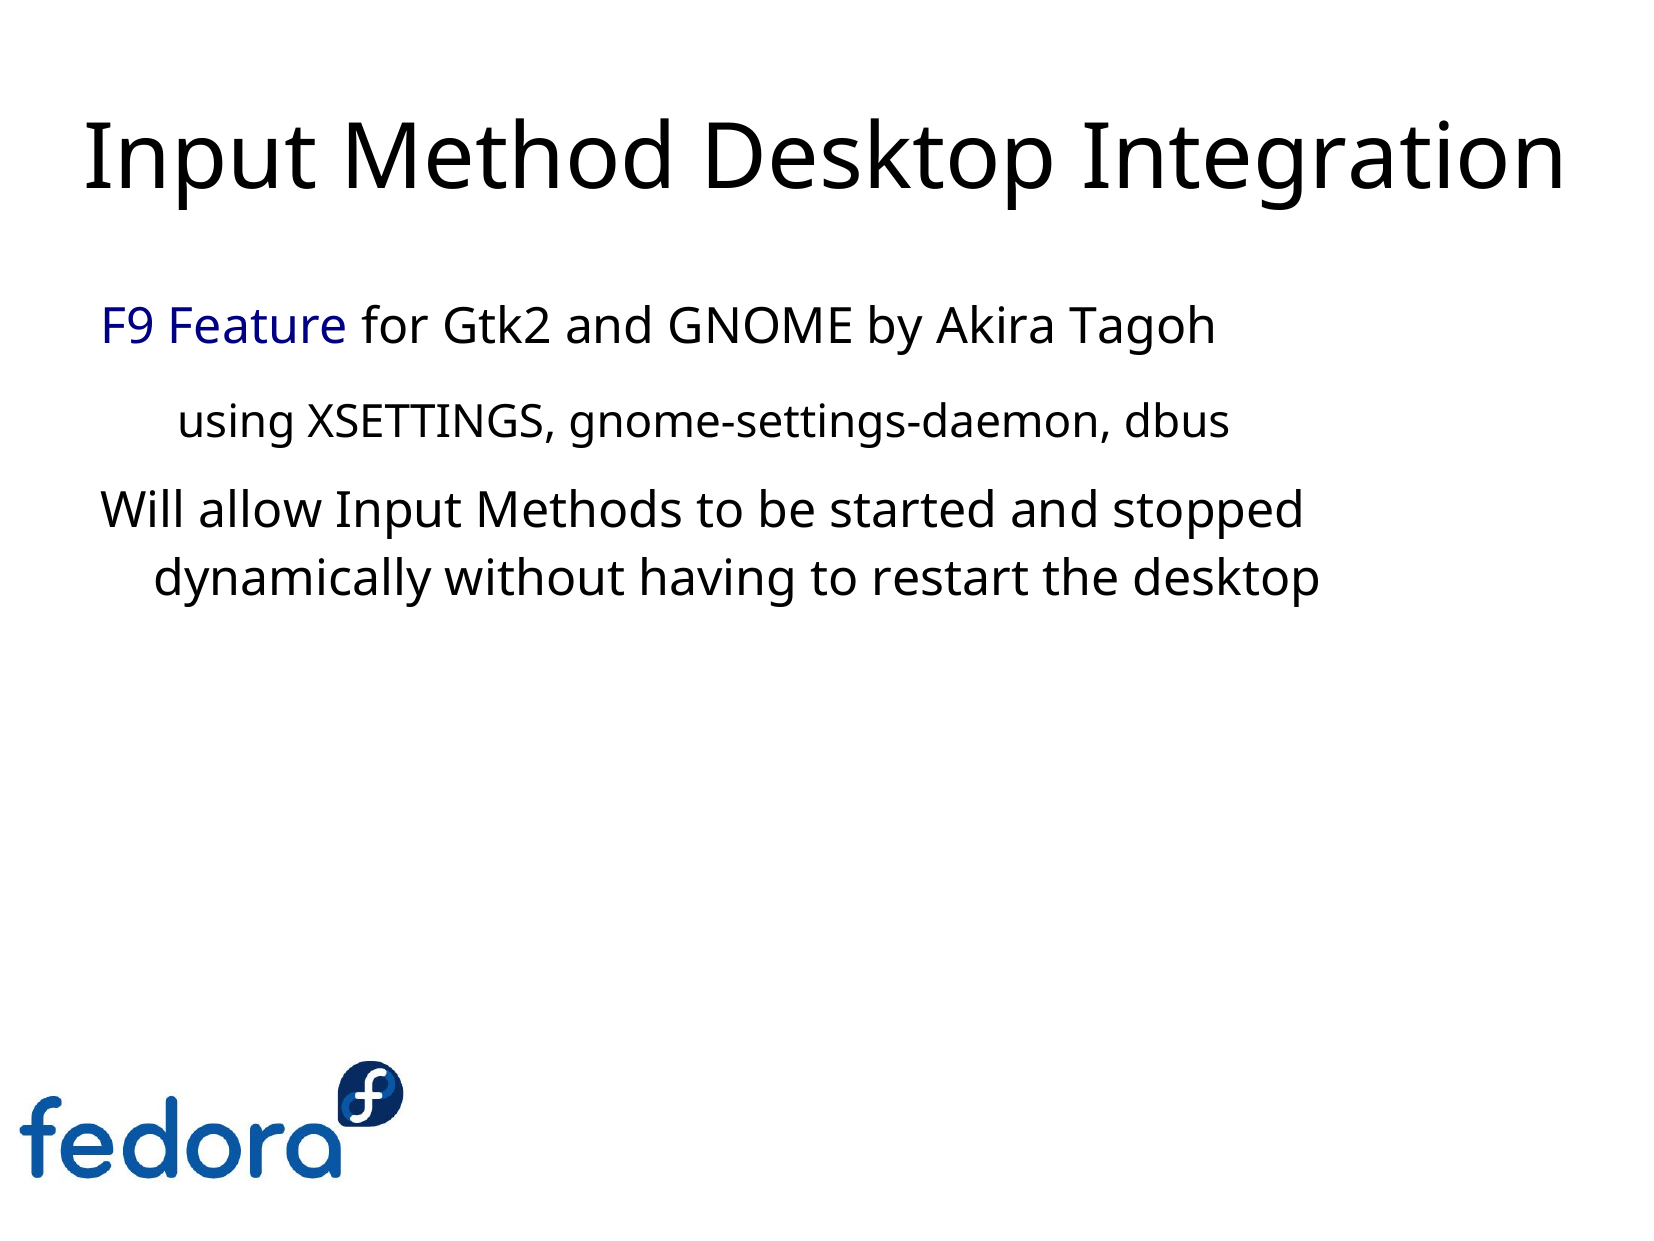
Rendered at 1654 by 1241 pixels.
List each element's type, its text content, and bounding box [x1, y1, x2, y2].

picture [11, 1049, 413, 1199]
list F9 Feature for Gtk2 and GNOME by Akira Tagoh using XSETTINGS, gnome-settings-daemon, dbus Will allow Input Methods to be started and stopped dynamically without having to restart the desktop [82, 290, 1571, 1109]
title Input Method Desktop Integration [82, 49, 1571, 257]
